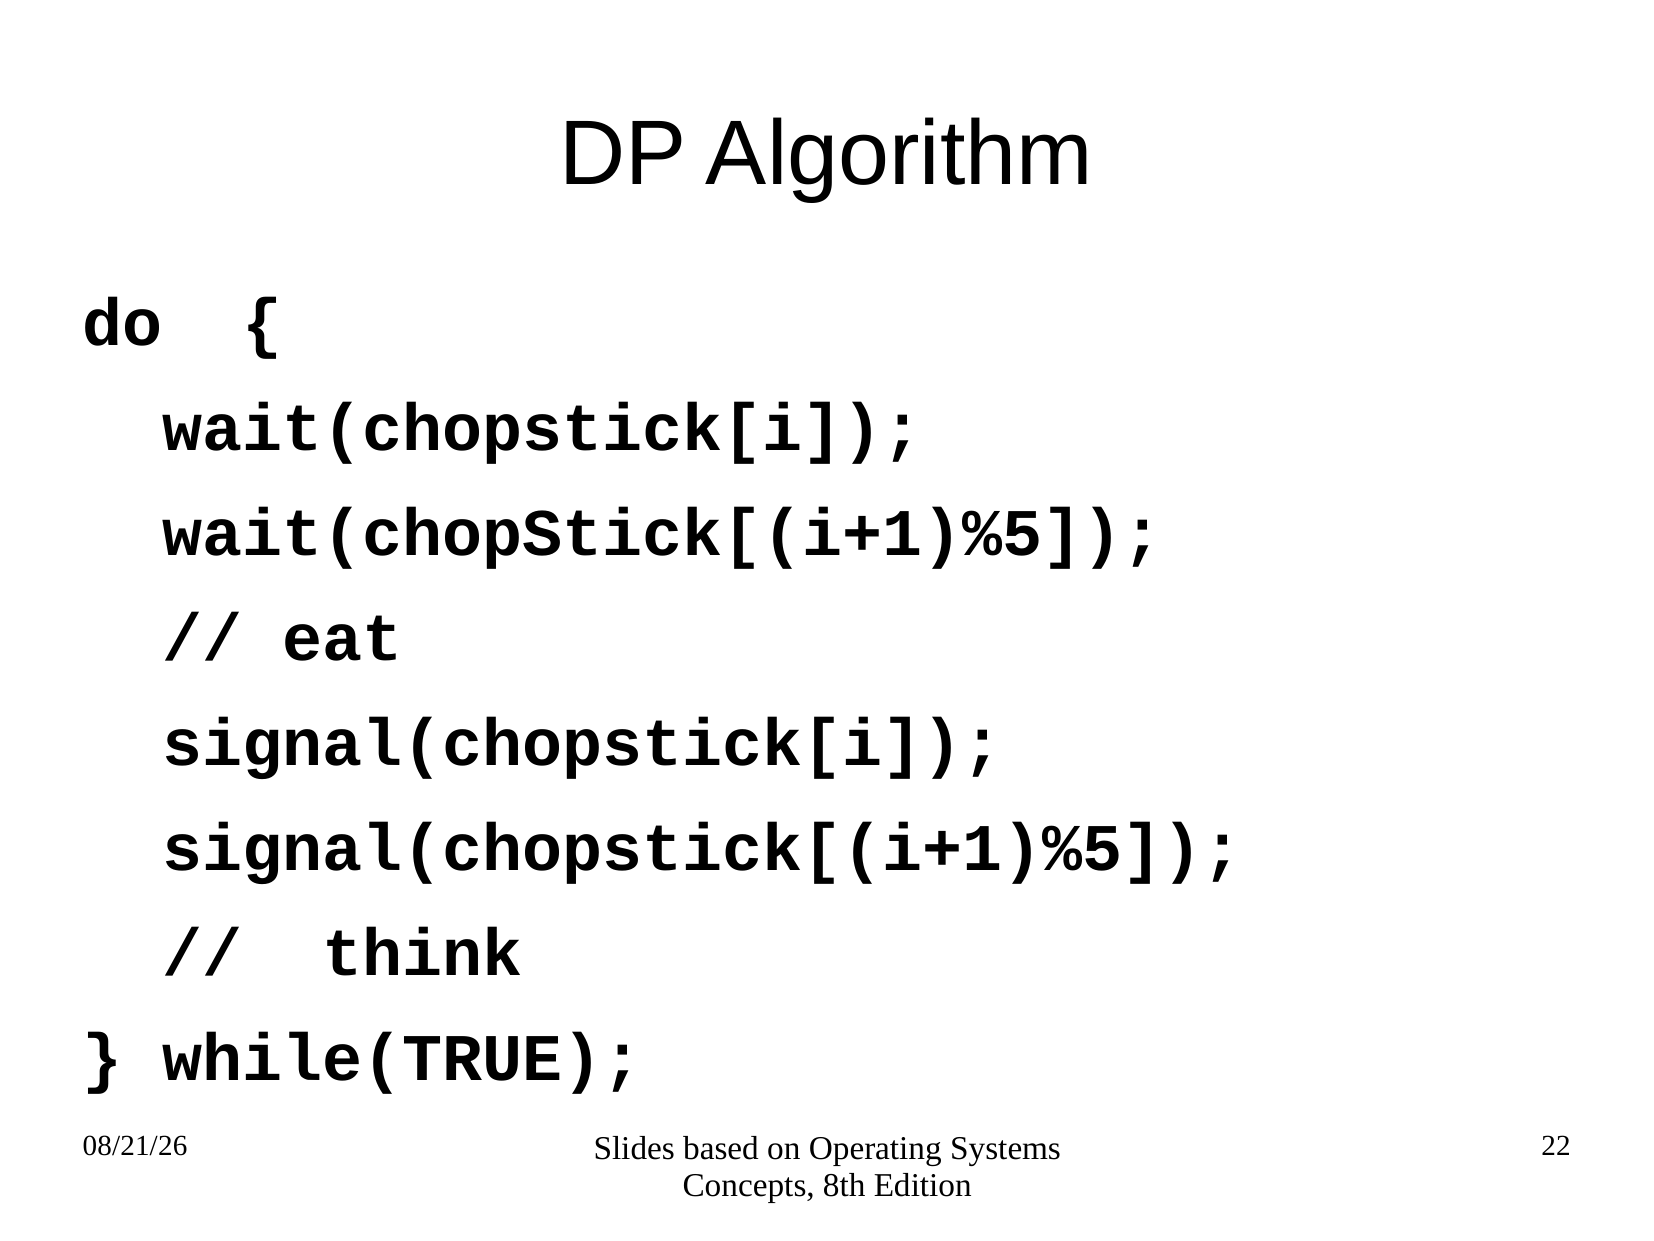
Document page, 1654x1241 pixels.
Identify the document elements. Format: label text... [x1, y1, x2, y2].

title DP Algorithm [82, 49, 1571, 257]
list do { wait(chopstick[i]); wait(chopStick[(i+1)%5]); // eat signal(chopstick[i]); signal(chopstick[(i+1)%5]); // think } while(TRUE); [82, 290, 1571, 1109]
